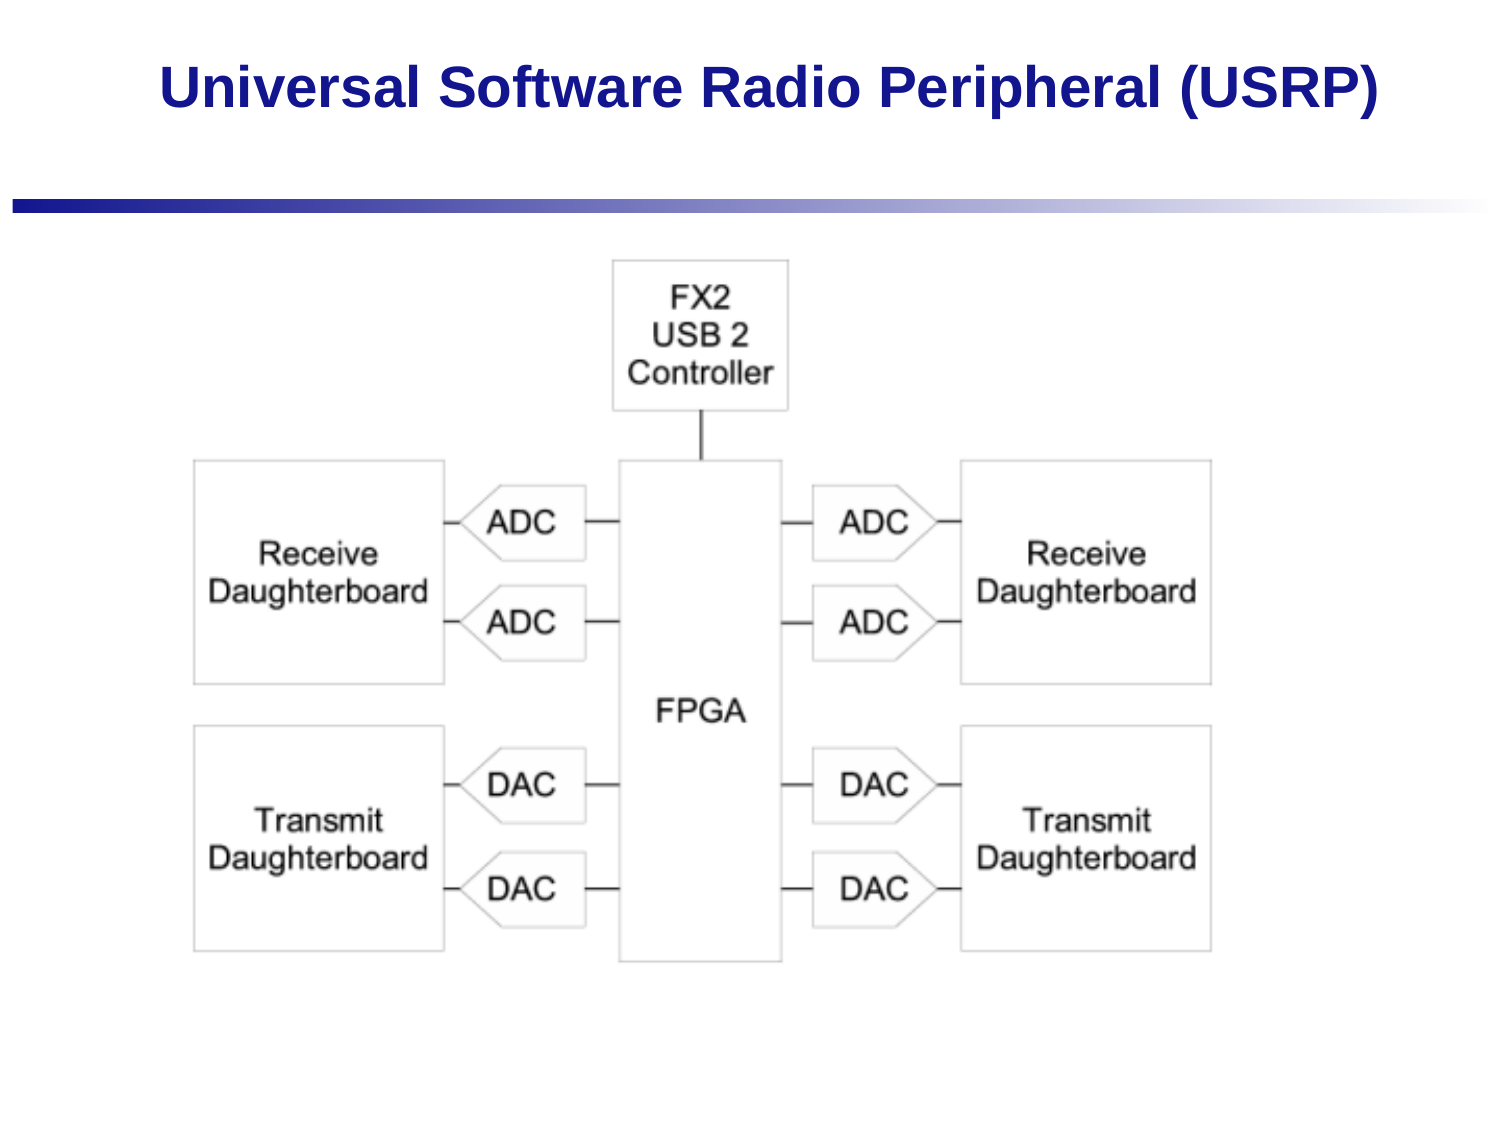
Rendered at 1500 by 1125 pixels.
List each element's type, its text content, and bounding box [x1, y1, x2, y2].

picture [177, 235, 1225, 1034]
title Universal Software Radio Peripheral (USRP) [159, 0, 1385, 175]
